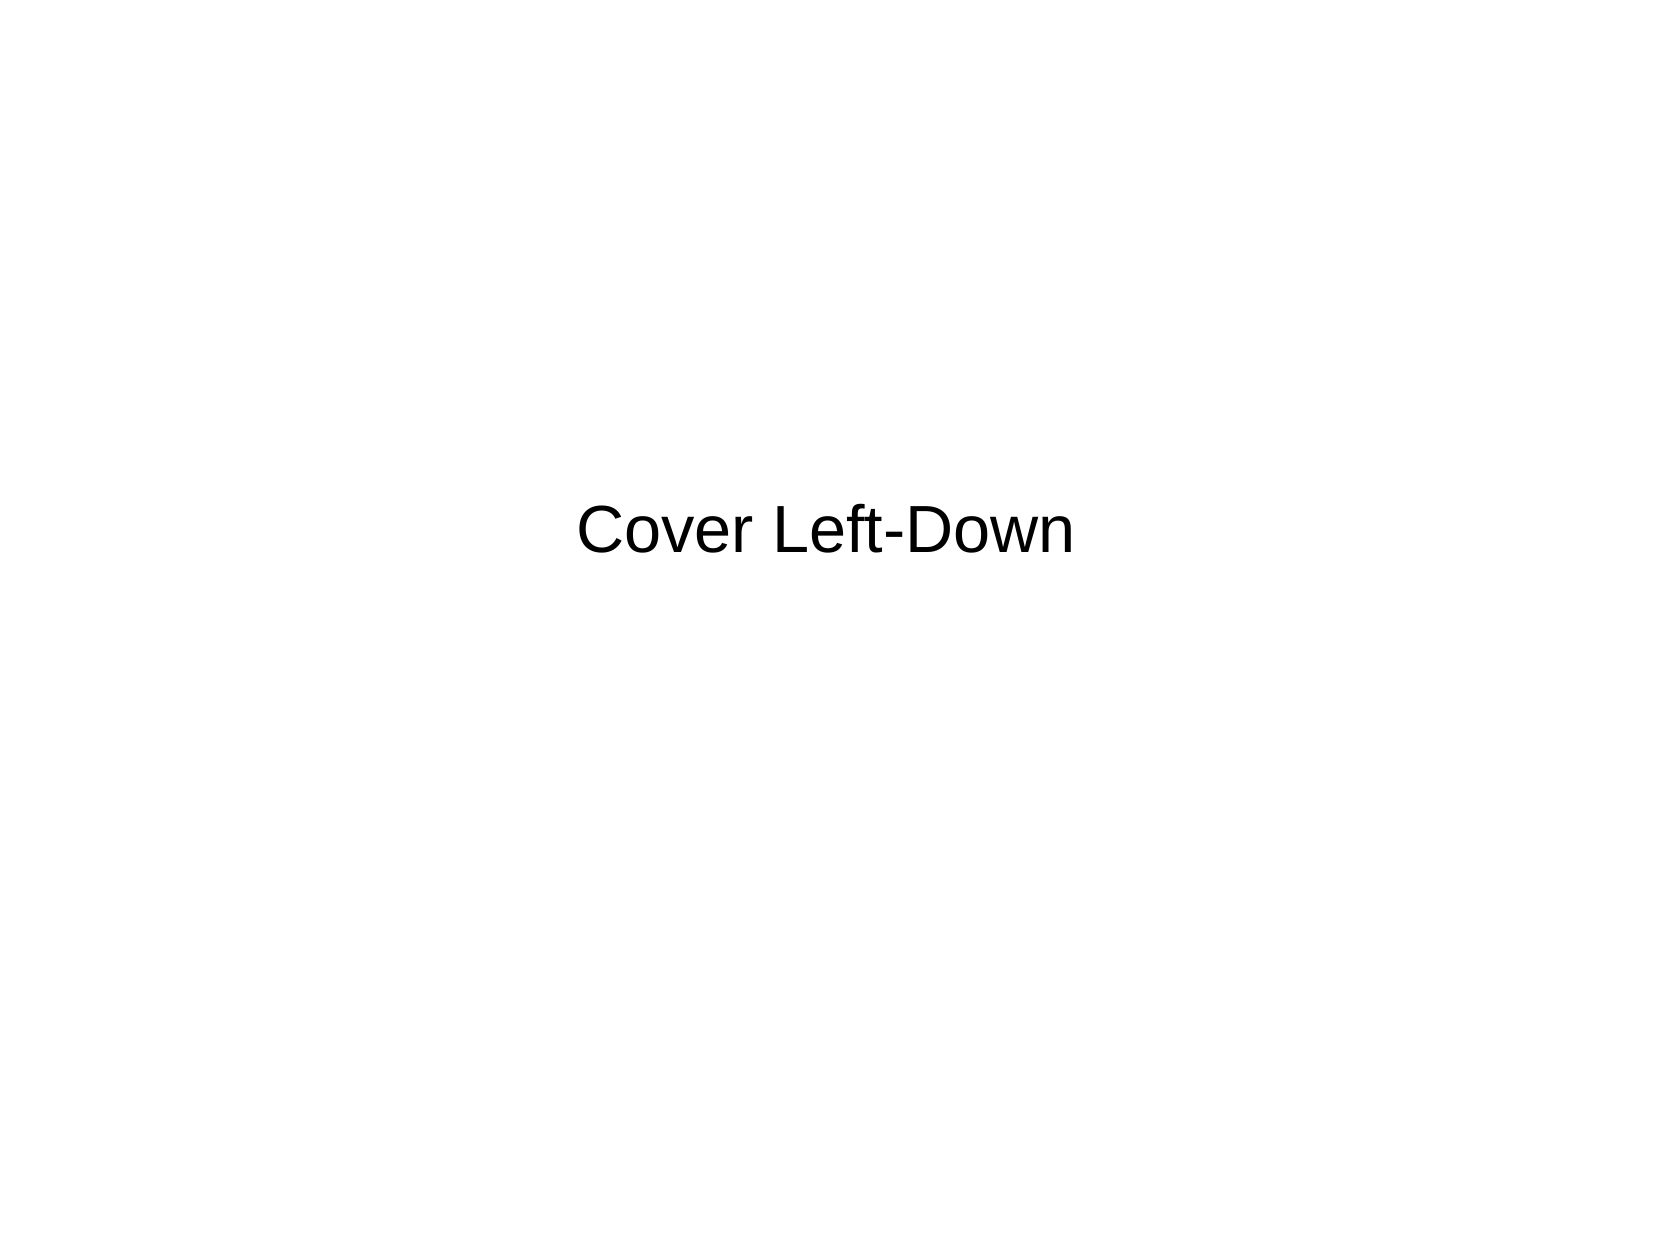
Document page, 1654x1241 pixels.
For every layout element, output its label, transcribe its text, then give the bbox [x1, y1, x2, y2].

subtitle Cover Left-Down [82, 49, 1571, 1010]
